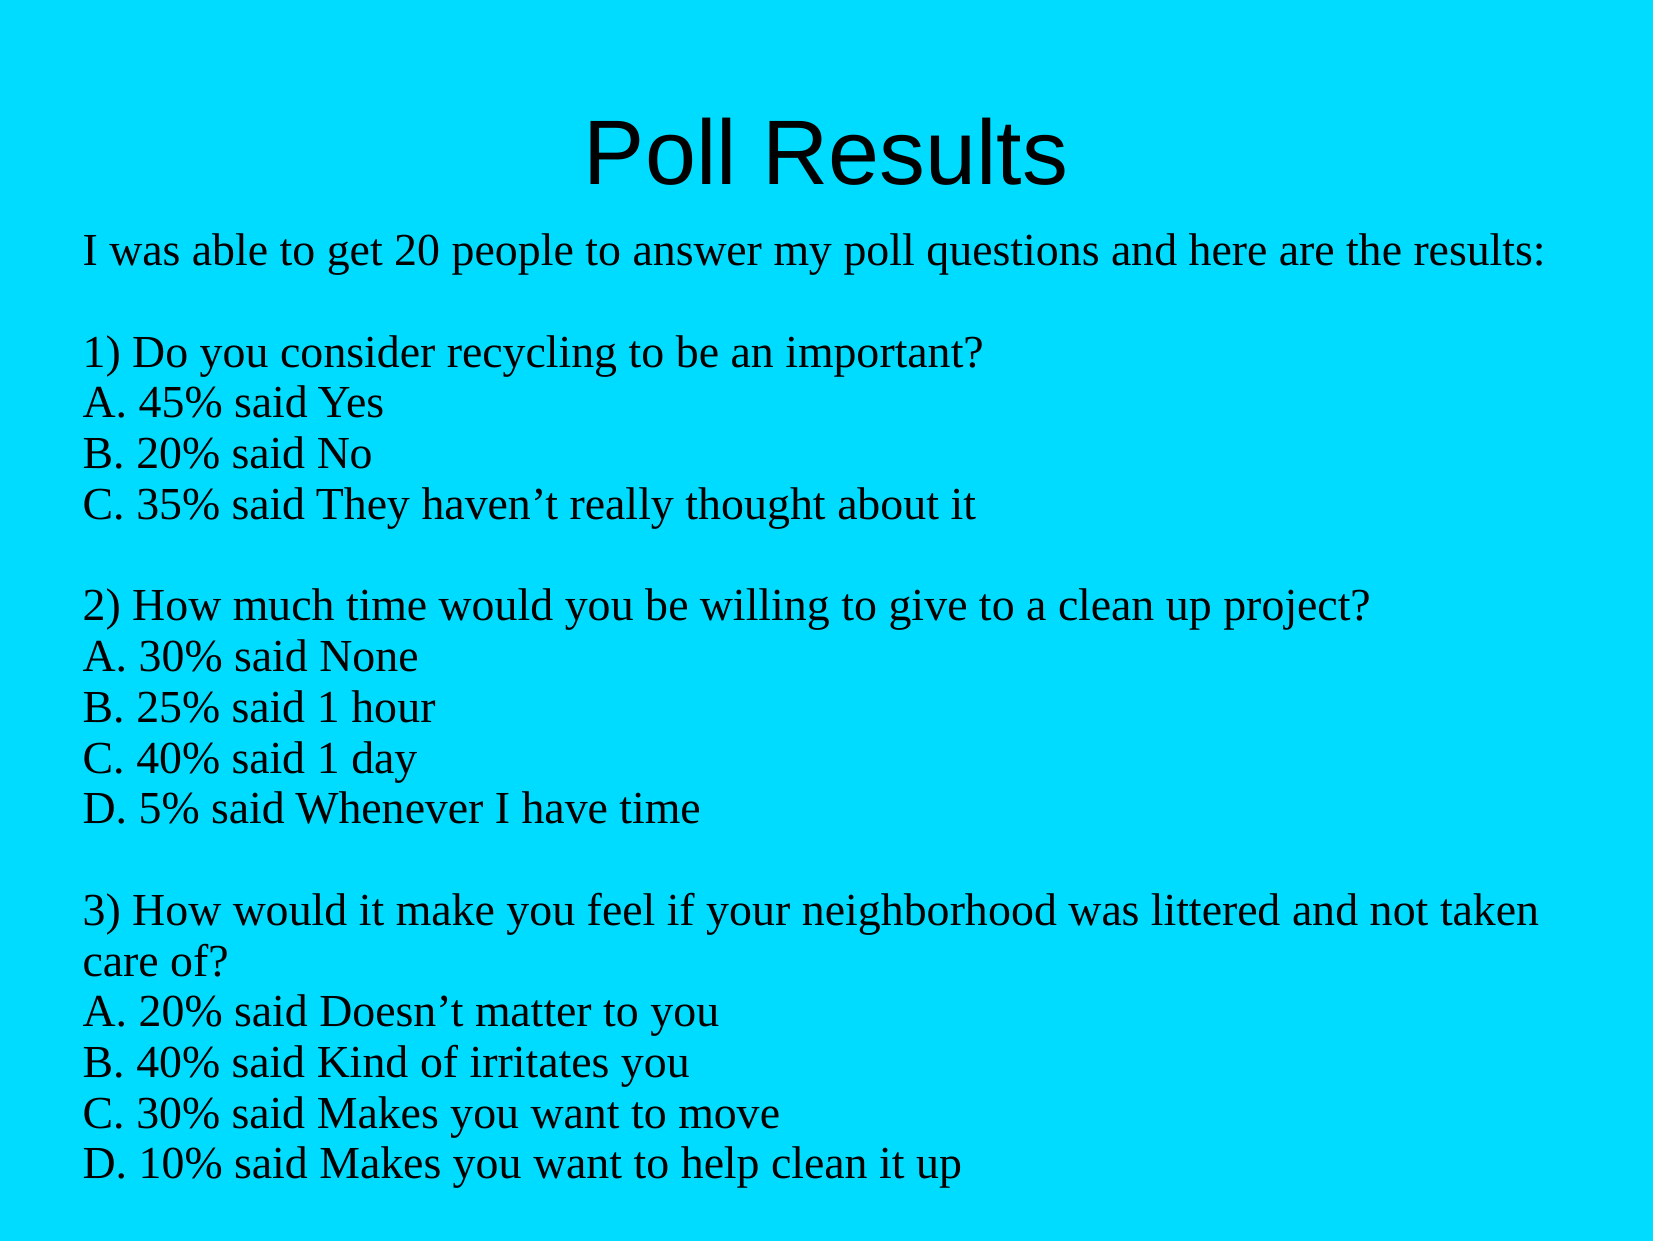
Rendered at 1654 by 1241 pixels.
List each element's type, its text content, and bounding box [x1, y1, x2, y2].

title Poll Results [82, 49, 1571, 225]
list I was able to get 20 people to answer my poll questions and here are the results: 1) Do you consider recycling to be an important? A. 45% said Yes B. 20% said No C. 35% said They haven’t really thought about it 2) How much time would you be willing to give to a clean up project? A. 30% said None B. 25% said 1 hour C. 40% said 1 day D. 5% said Whenever I have time 3) How would it make you feel if your neighborhood was littered and not taken care of? A. 20% said Doesn’t matter to you B. 40% said Kind of irritates you C. 30% said Makes you want to move D. 10% said Makes you want to help clean it up [82, 225, 1571, 1241]
